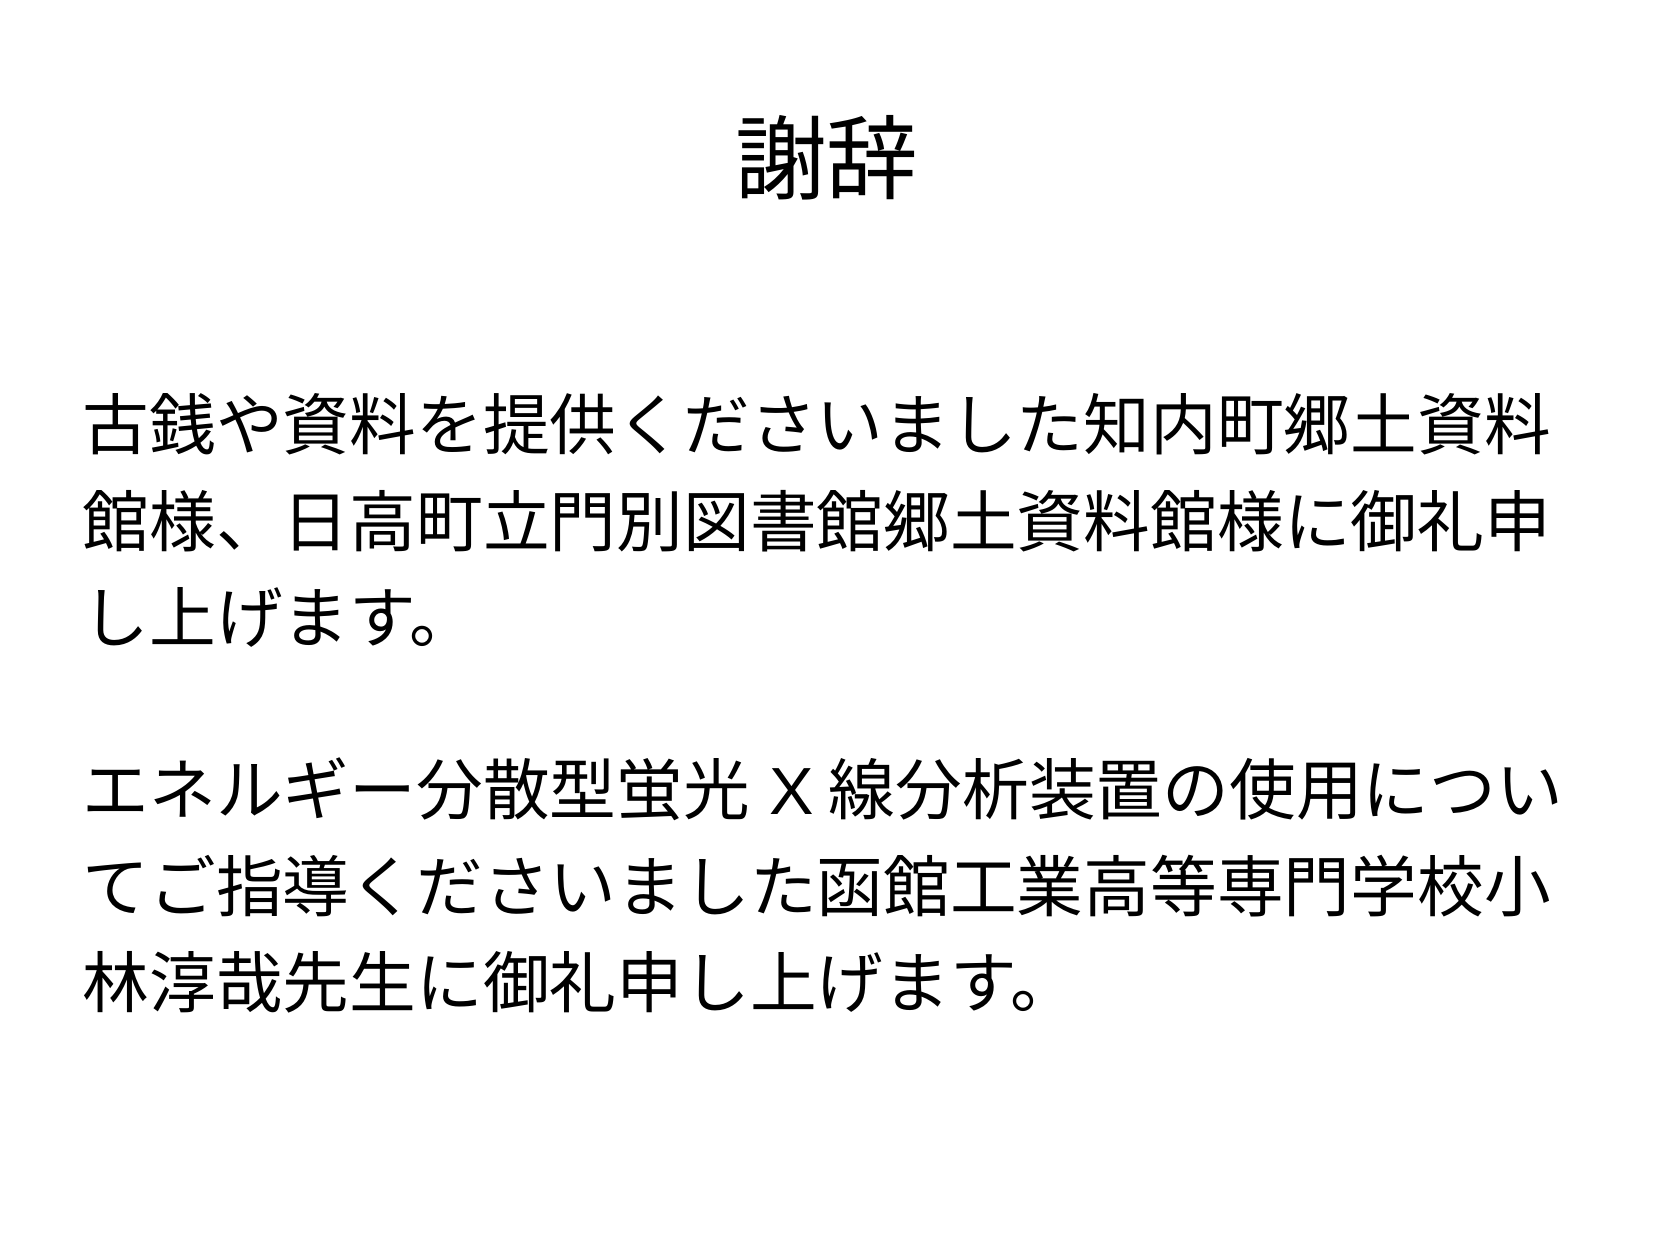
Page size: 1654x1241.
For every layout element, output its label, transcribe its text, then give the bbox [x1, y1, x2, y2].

title 謝辞 [82, 56, 1571, 250]
subtitle 古銭や資料を提供くださいました知内町郷土資料館様、日高町立門別図書館郷土資料館様に御礼申し上げます。 エネルギー分散型蛍光X線分析装置の使用についてご指導くださいました函館工業高等専門学校小林淳哉先生に御礼申し上げます。 [82, 297, 1571, 1102]
